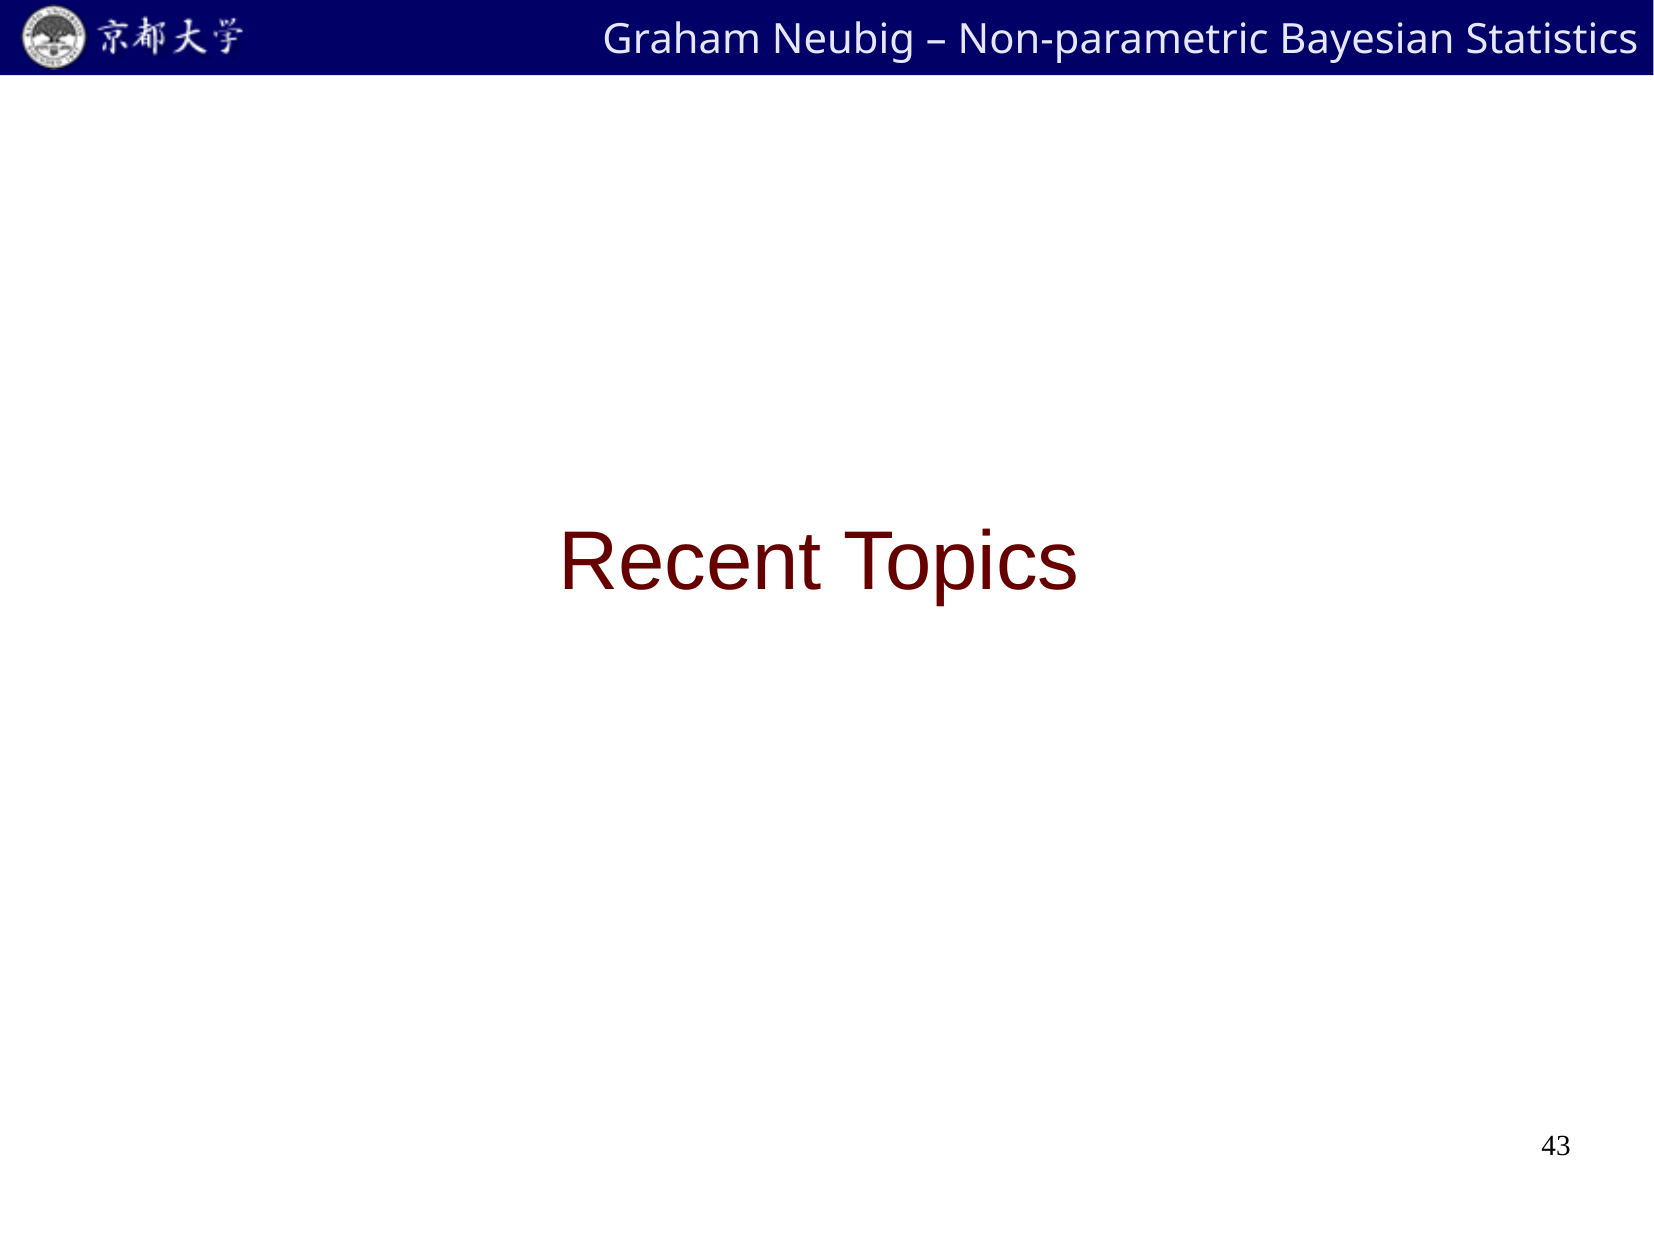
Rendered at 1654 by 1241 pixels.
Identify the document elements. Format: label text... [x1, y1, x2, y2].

title Recent Topics [75, 472, 1564, 649]
picture [0, 0, 247, 70]
